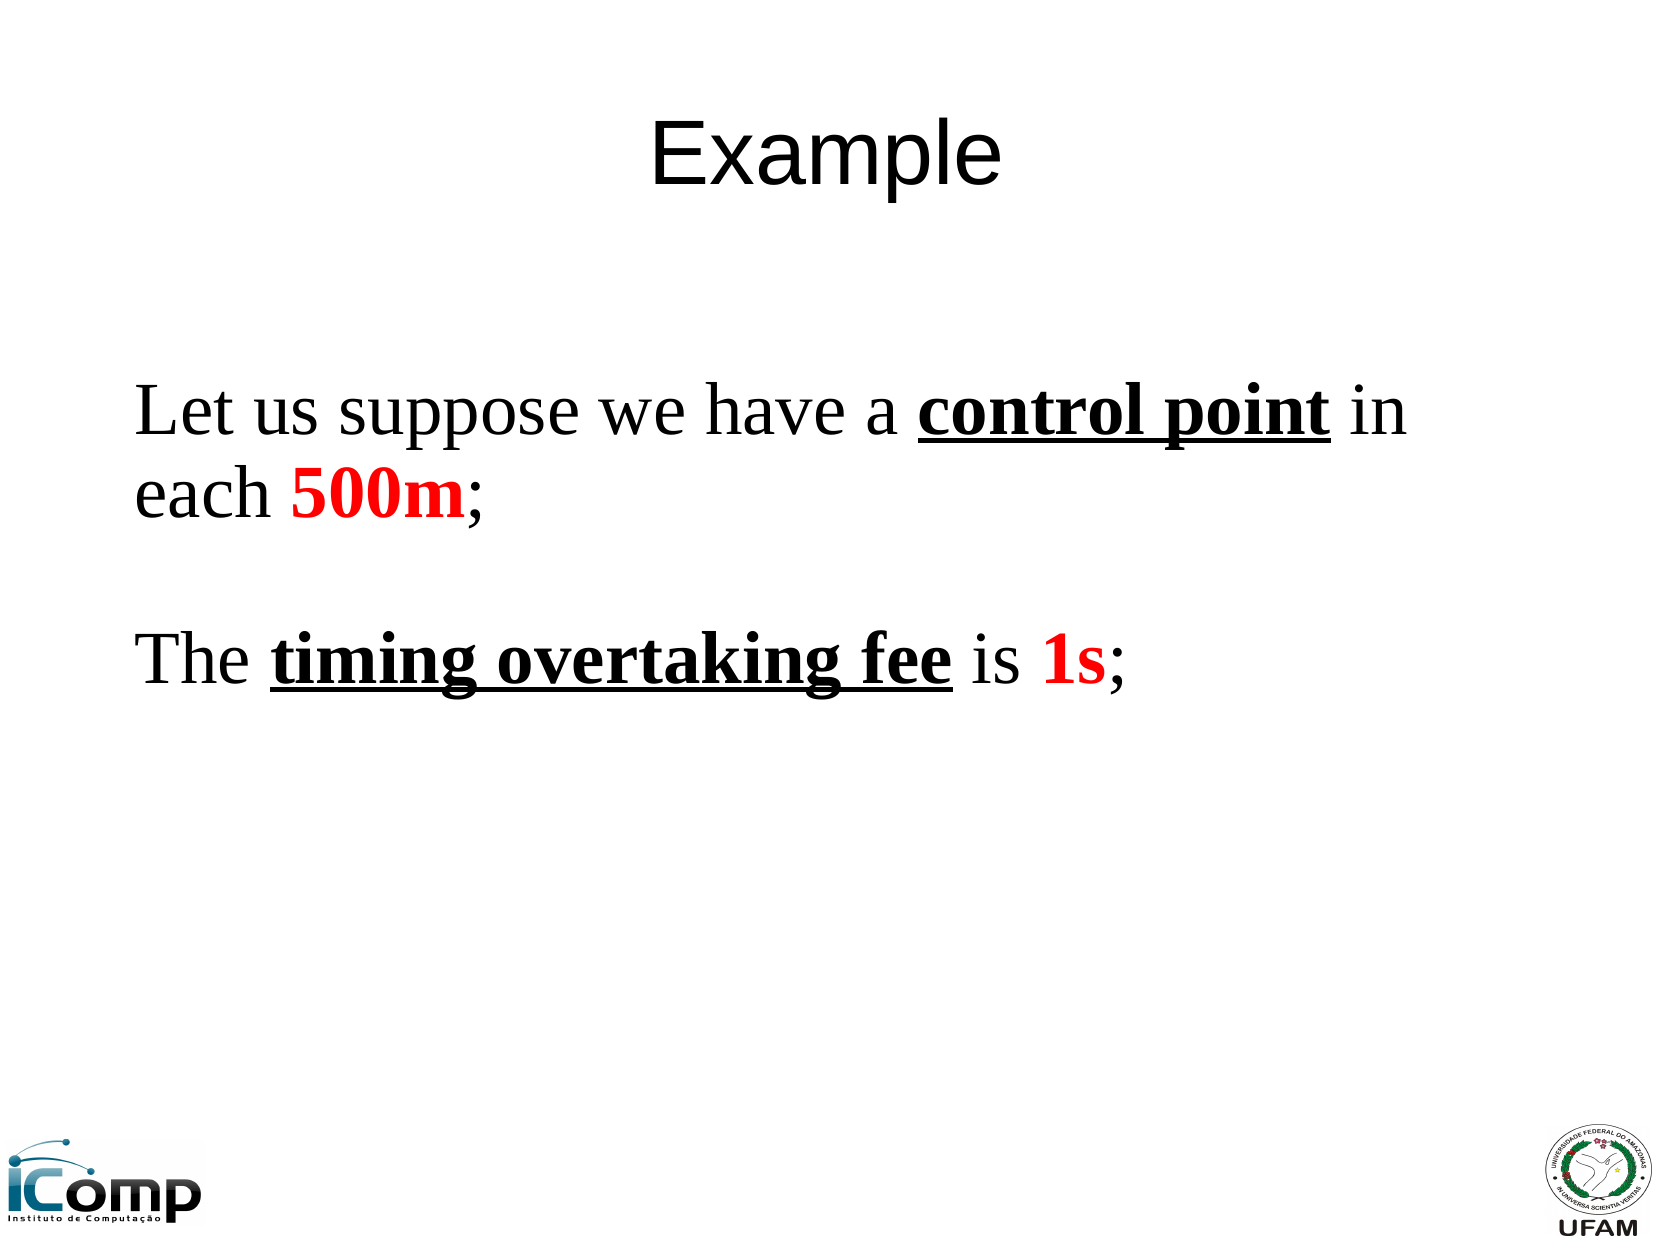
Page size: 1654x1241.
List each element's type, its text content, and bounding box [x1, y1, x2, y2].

title Example [82, 49, 1571, 257]
picture [5, 1139, 205, 1226]
text_box Let us suppose we have a control point in each 500m; The timing overtaking fee is 1s; [120, 360, 1531, 707]
picture [1545, 1124, 1652, 1236]
